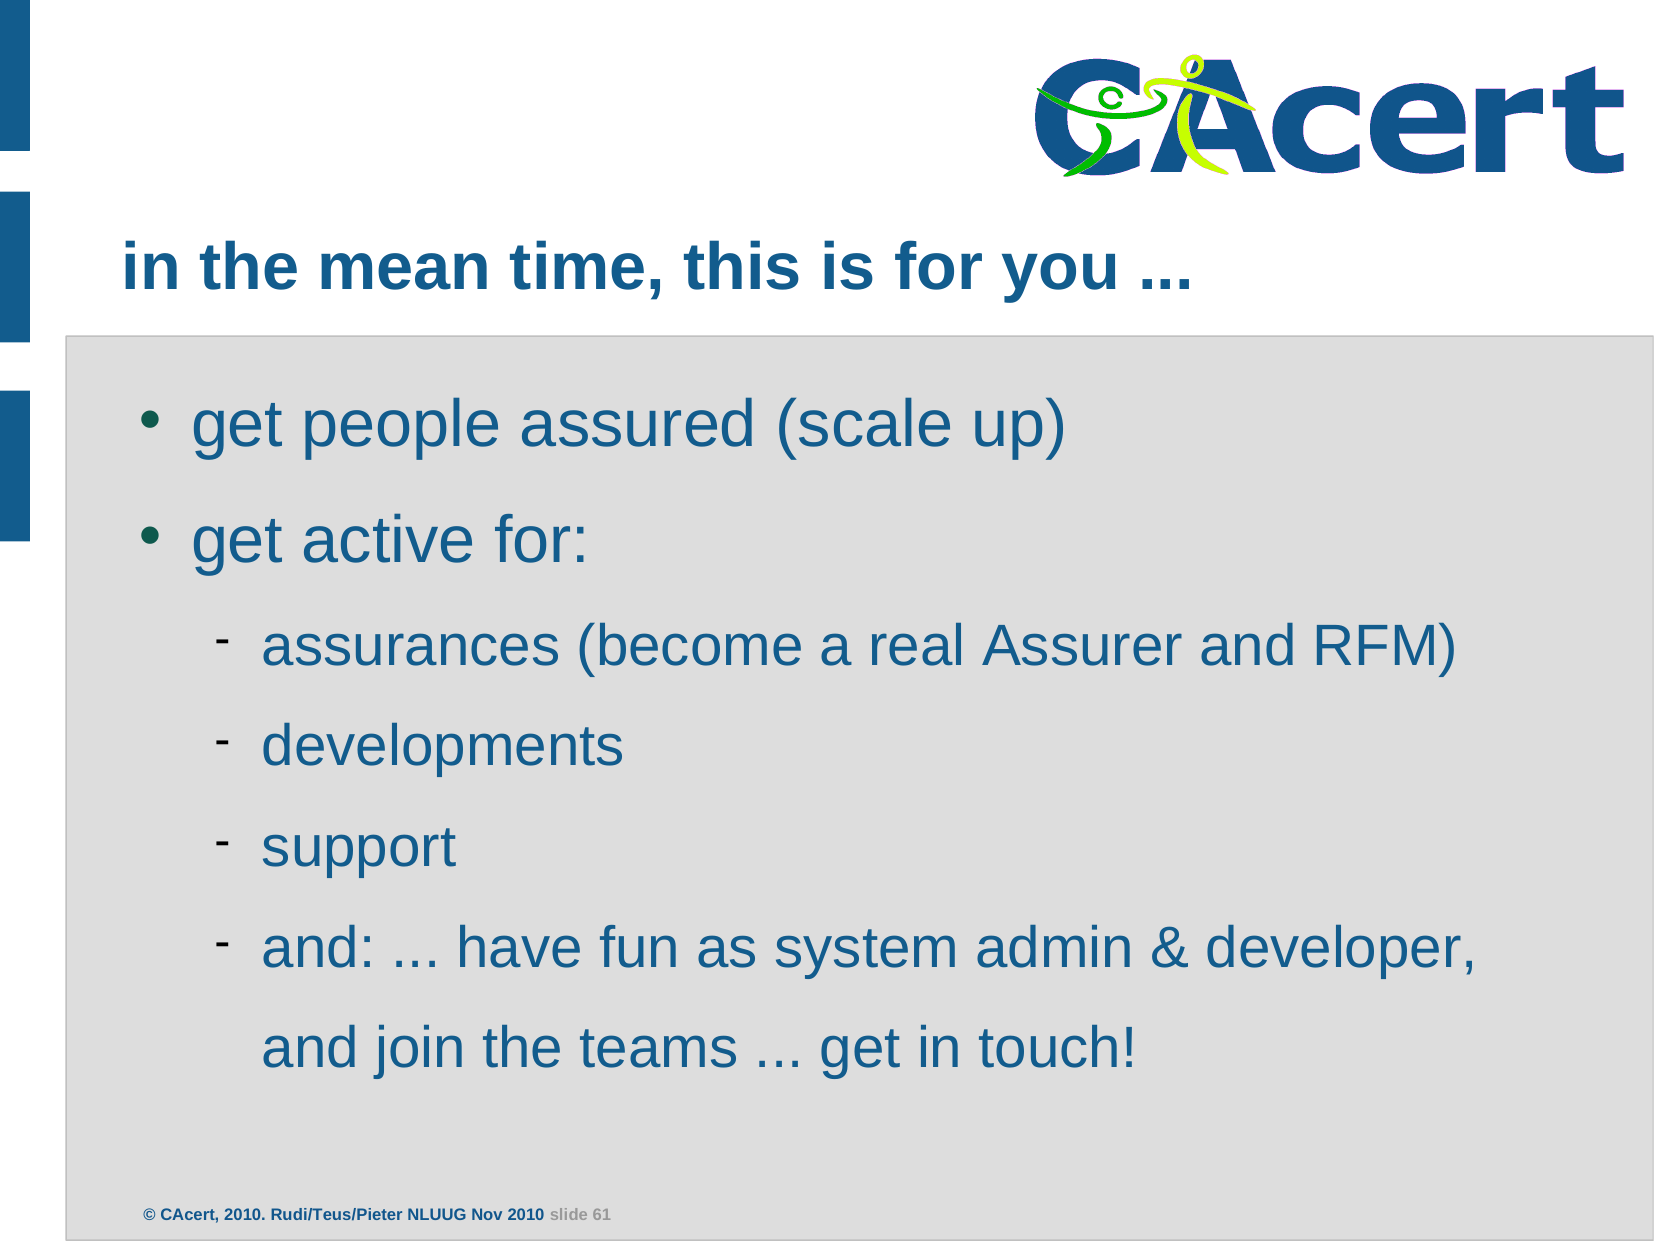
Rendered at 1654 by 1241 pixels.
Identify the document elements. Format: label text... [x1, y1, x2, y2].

title in the mean time, this is for you ... [121, 177, 1533, 315]
picture [1033, 53, 1625, 178]
list get people assured (scale up) get active for: assurances (become a real Assurer and RFM) developments support and: ... have fun as system admin & developer, and join the teams ... get in touch! [121, 344, 1594, 1238]
